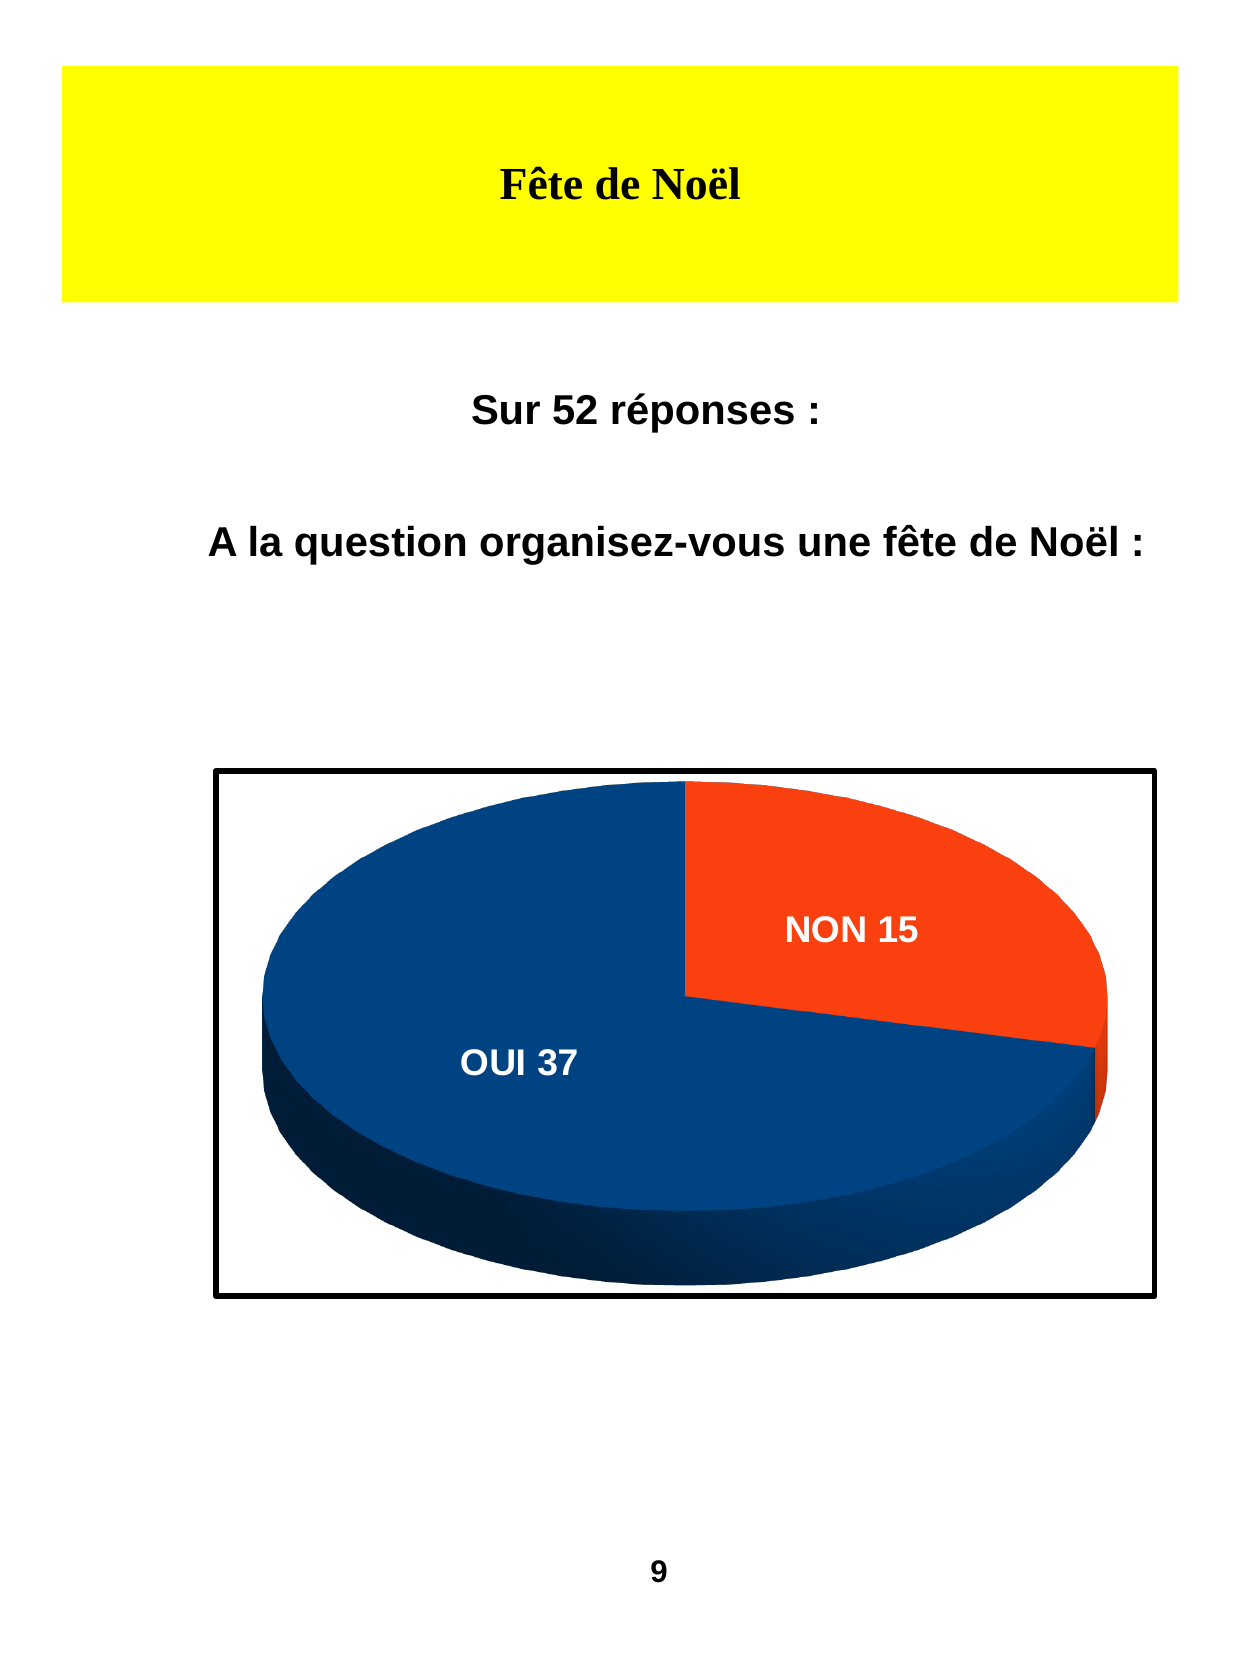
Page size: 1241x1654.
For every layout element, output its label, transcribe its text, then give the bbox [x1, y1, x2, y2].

chart [212, 767, 1158, 1300]
text_box <numéro> [330, 1547, 988, 1619]
title Fête de Noël [62, 66, 1179, 303]
list Sur 52 réponses : A la question organisez-vous une fête de Noël : [124, 386, 1241, 1346]
